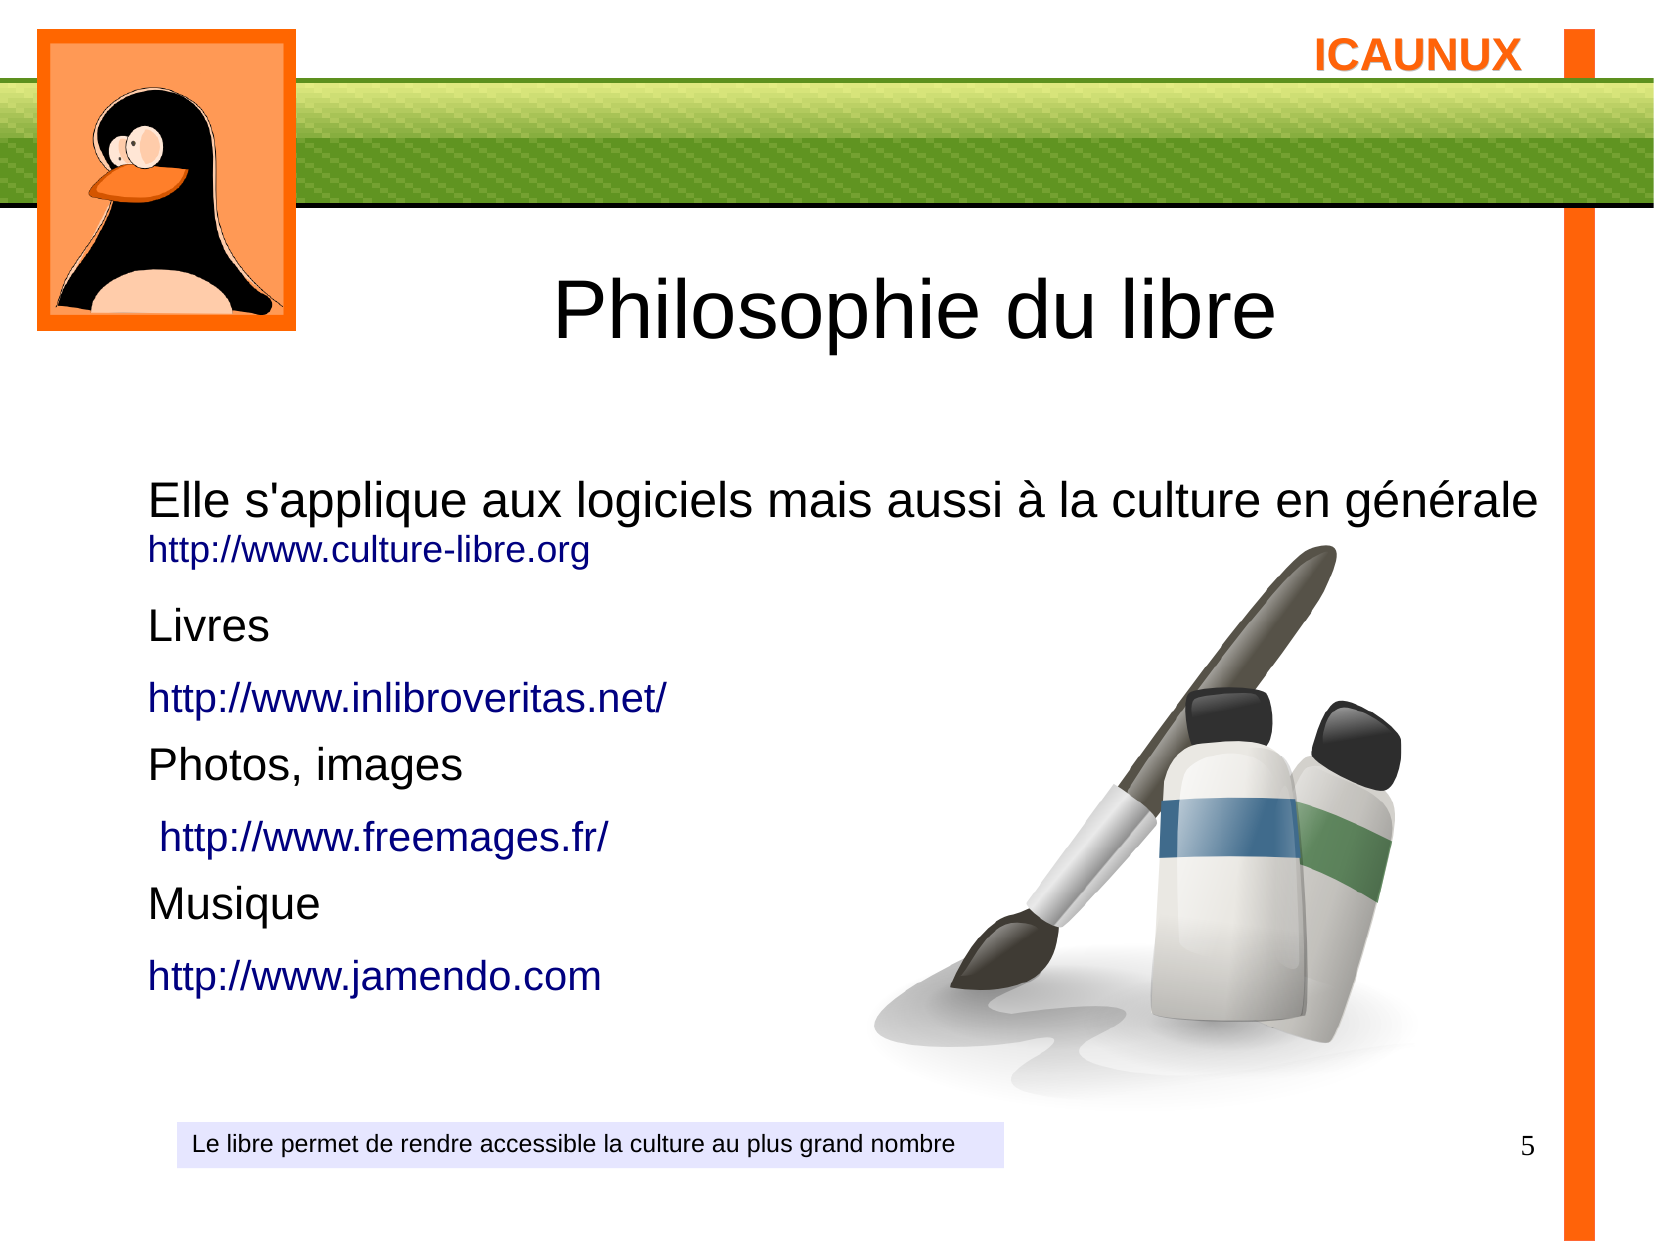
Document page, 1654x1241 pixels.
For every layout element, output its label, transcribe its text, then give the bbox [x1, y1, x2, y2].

title Philosophie du libre [324, 235, 1506, 384]
list Elle s'applique aux logiciels mais aussi à la culture en générale http://www.culture-libre.org Livres http://www.inlibroveritas.net/ Photos, images http://www.freemages.fr/ Musique http://www.jamendo.com [147, 472, 1571, 1094]
text_box Le libre permet de rendre accessible la culture au plus grand nombre [177, 1122, 1004, 1169]
picture [860, 531, 1447, 1118]
picture [0, 29, 1654, 331]
